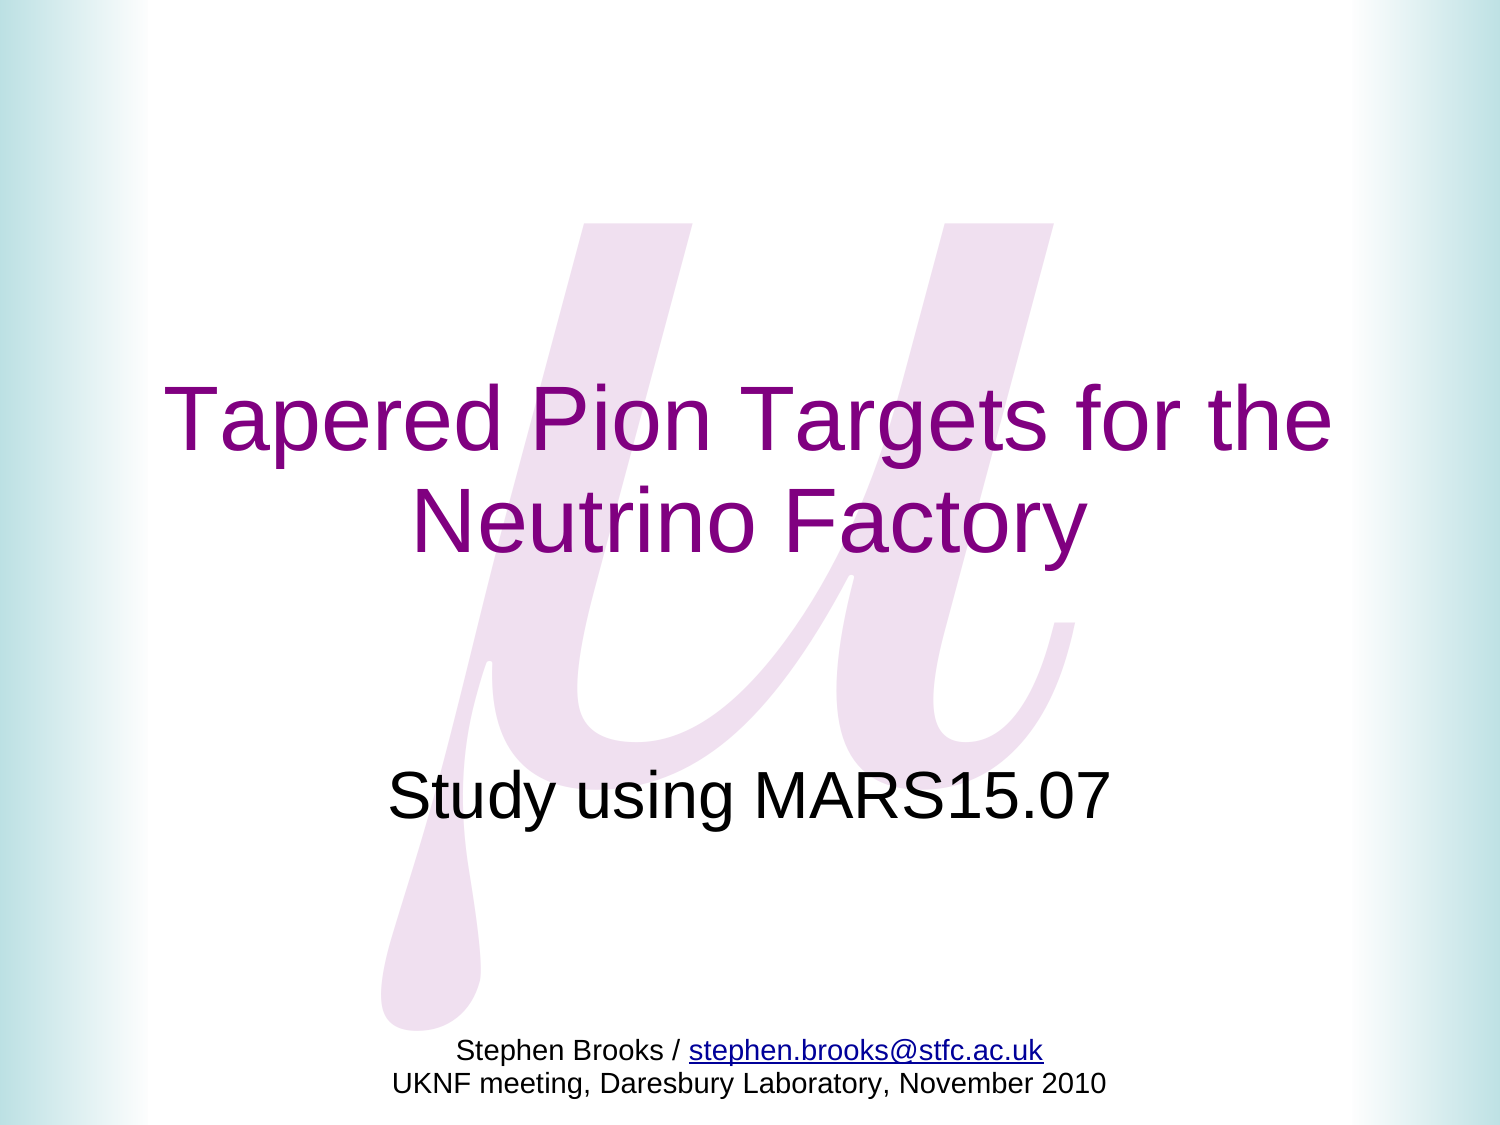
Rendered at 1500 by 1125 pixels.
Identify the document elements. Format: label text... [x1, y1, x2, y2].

subtitle Study using MARS15.07 [225, 652, 1276, 940]
title Tapered Pion Targets for the Neutrino Factory [112, 349, 1388, 591]
